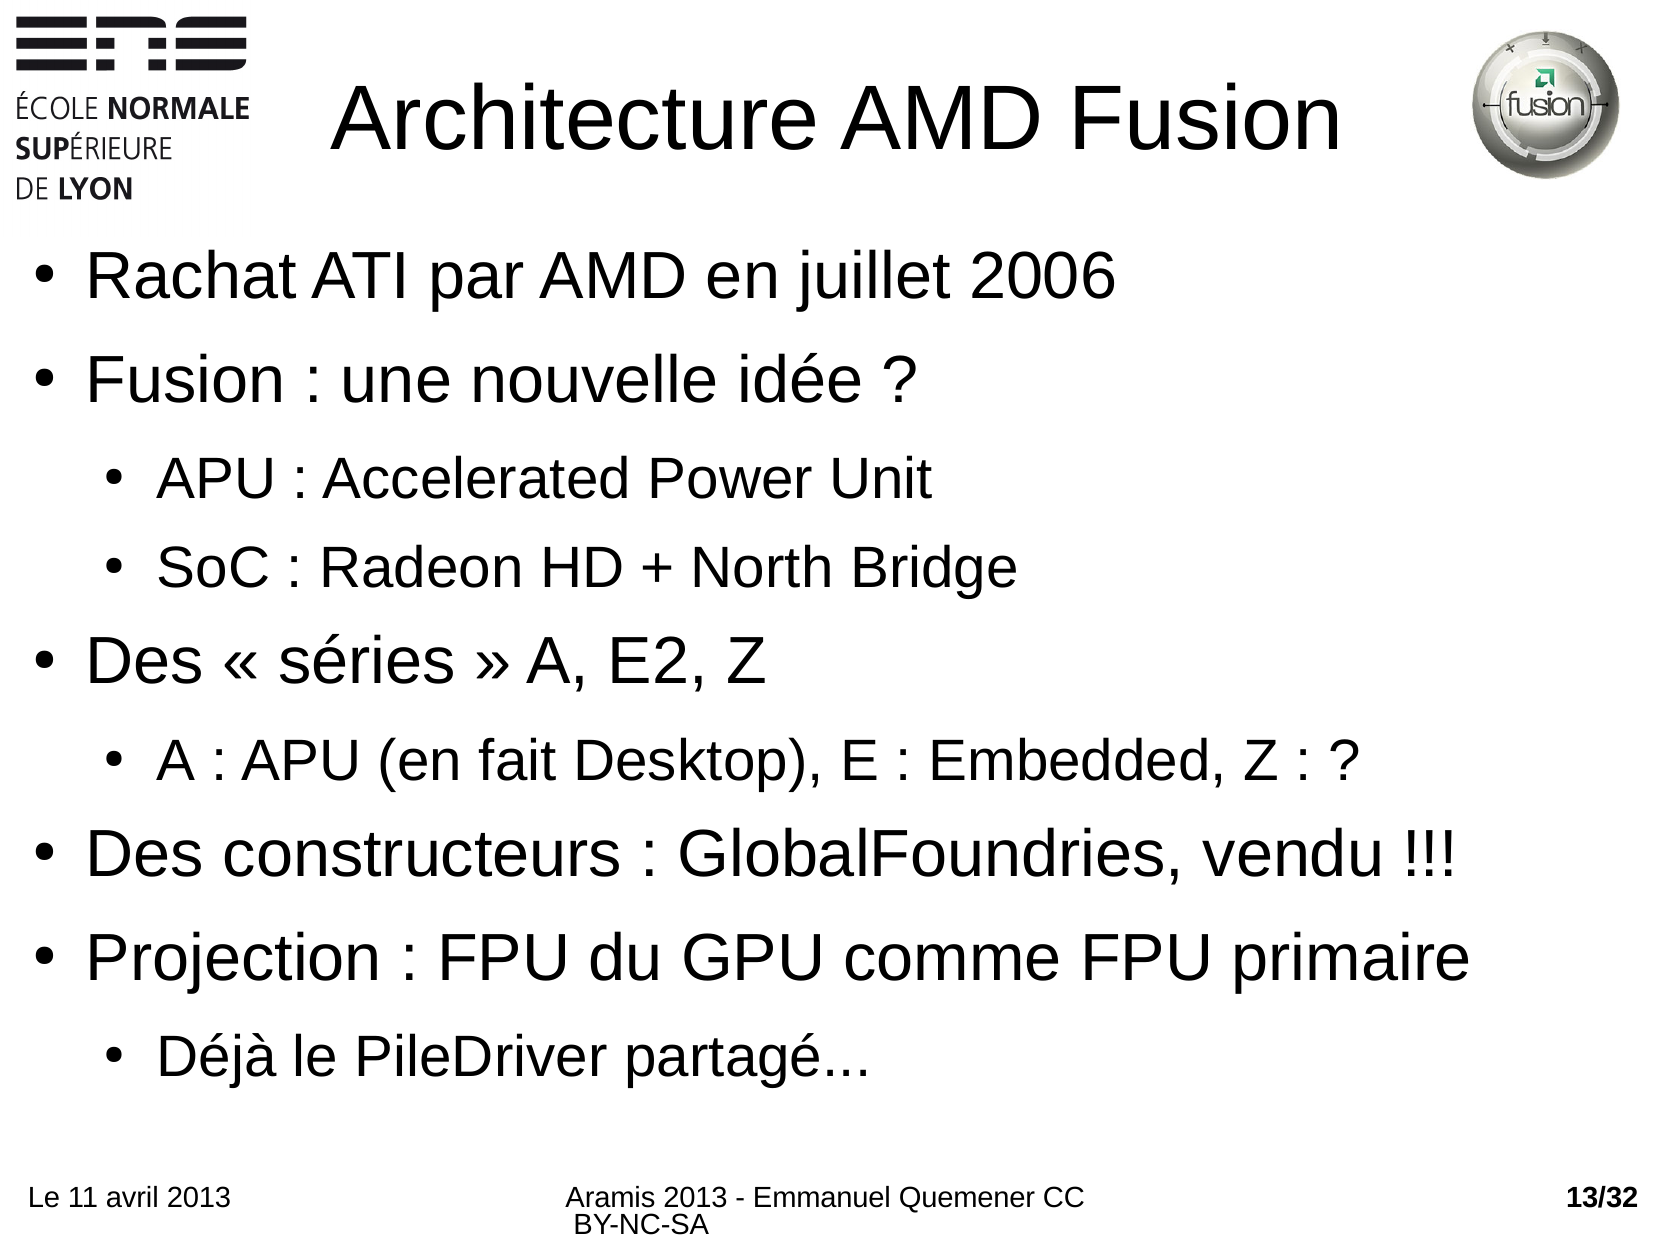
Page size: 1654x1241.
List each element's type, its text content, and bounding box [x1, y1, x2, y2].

picture [0, 0, 250, 237]
title Architecture AMD Fusion [250, 0, 1426, 237]
list Rachat ATI par AMD en juillet 2006 Fusion : une nouvelle idée ? APU : Accelerated Power Unit SoC : Radeon HD + North Bridge Des « séries » A, E2, Z A : APU (en fait Desktop), E : Embedded, Z : ? Des constructeurs : GlobalFoundries, vendu !!! Projection : FPU du GPU comme FPU primaire Déjà le PileDriver partagé... [15, 238, 1636, 1171]
picture [1470, 29, 1621, 181]
